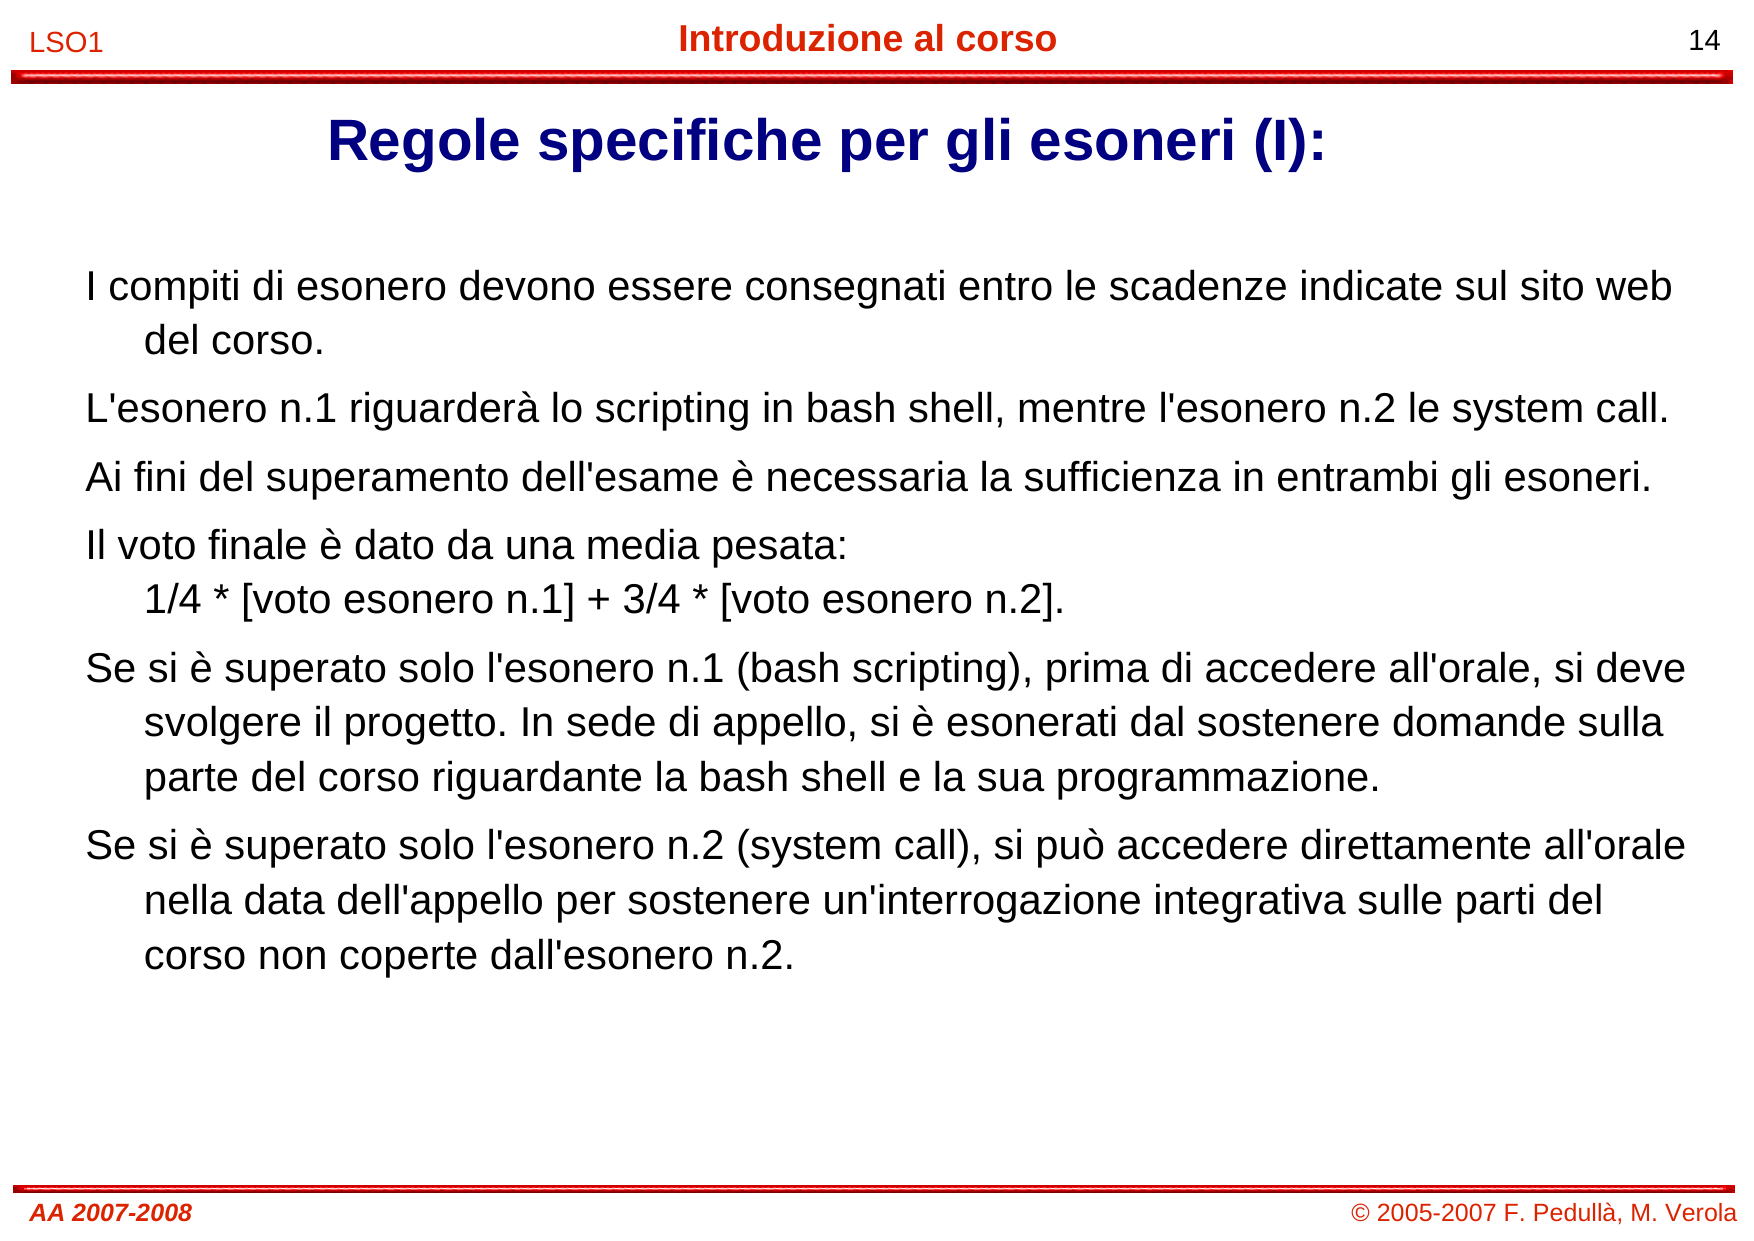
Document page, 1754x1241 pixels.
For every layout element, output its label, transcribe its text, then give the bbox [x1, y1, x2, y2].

picture [11, 70, 1733, 84]
text_box Regole specifiche per gli esoneri (I): [285, 104, 1371, 193]
list I compiti di esonero devono essere consegnati entro le scadenze indicate sul sito web del corso. L'esonero n.1 riguarderà lo scripting in bash shell, mentre l'esonero n.2 le system call. Ai fini del superamento dell'esame è necessaria la sufficienza in entrambi gli esoneri. Il voto finale è dato da una media pesata: 1/4 * [voto esonero n.1] + 3/4 * [voto esonero n.2]. Se si è superato solo l'esonero n.1 (bash scripting), prima di accedere all'orale, si deve svolgere il progetto. In sede di appello, si è esonerati dal sostenere domande sulla parte del corso riguardante la bash shell e la sua programmazione. Se si è superato solo l'esonero n.2 (system call), si può accedere direttamente all'orale nella data dell'appello per sostenere un'interrogazione integrativa sulle parti del corso non coperte dall'esonero n.2. [82, 180, 1694, 1088]
picture [13, 1185, 1735, 1193]
